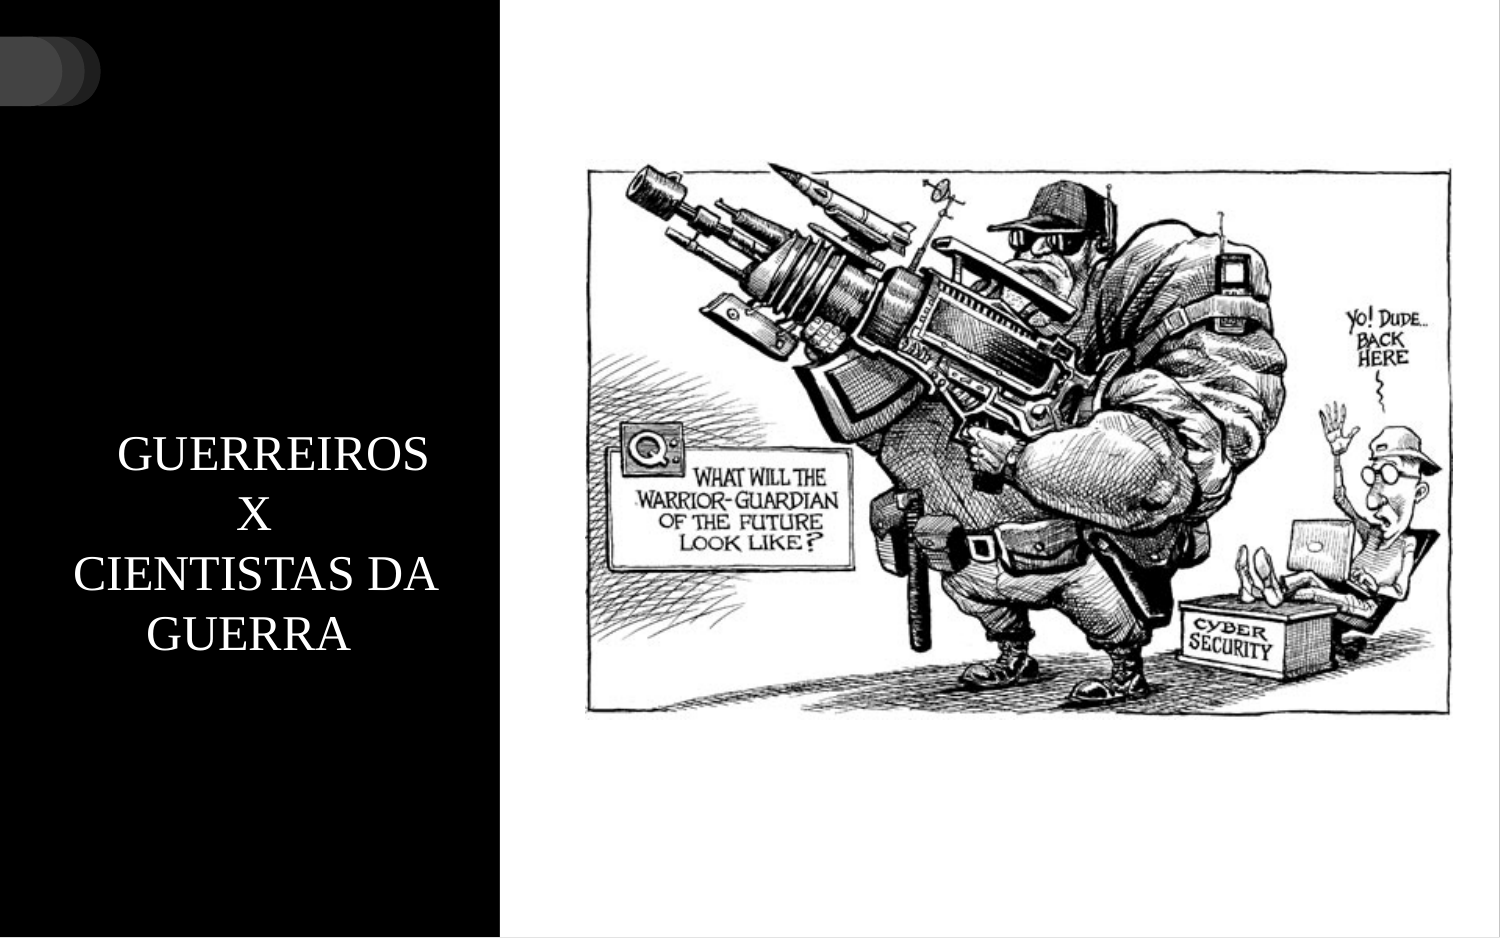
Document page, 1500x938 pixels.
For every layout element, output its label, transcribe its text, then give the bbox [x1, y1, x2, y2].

text_box GUERREIROS X CIENTISTAS DA GUERRA [38, 327, 459, 870]
picture [585, 159, 1453, 720]
